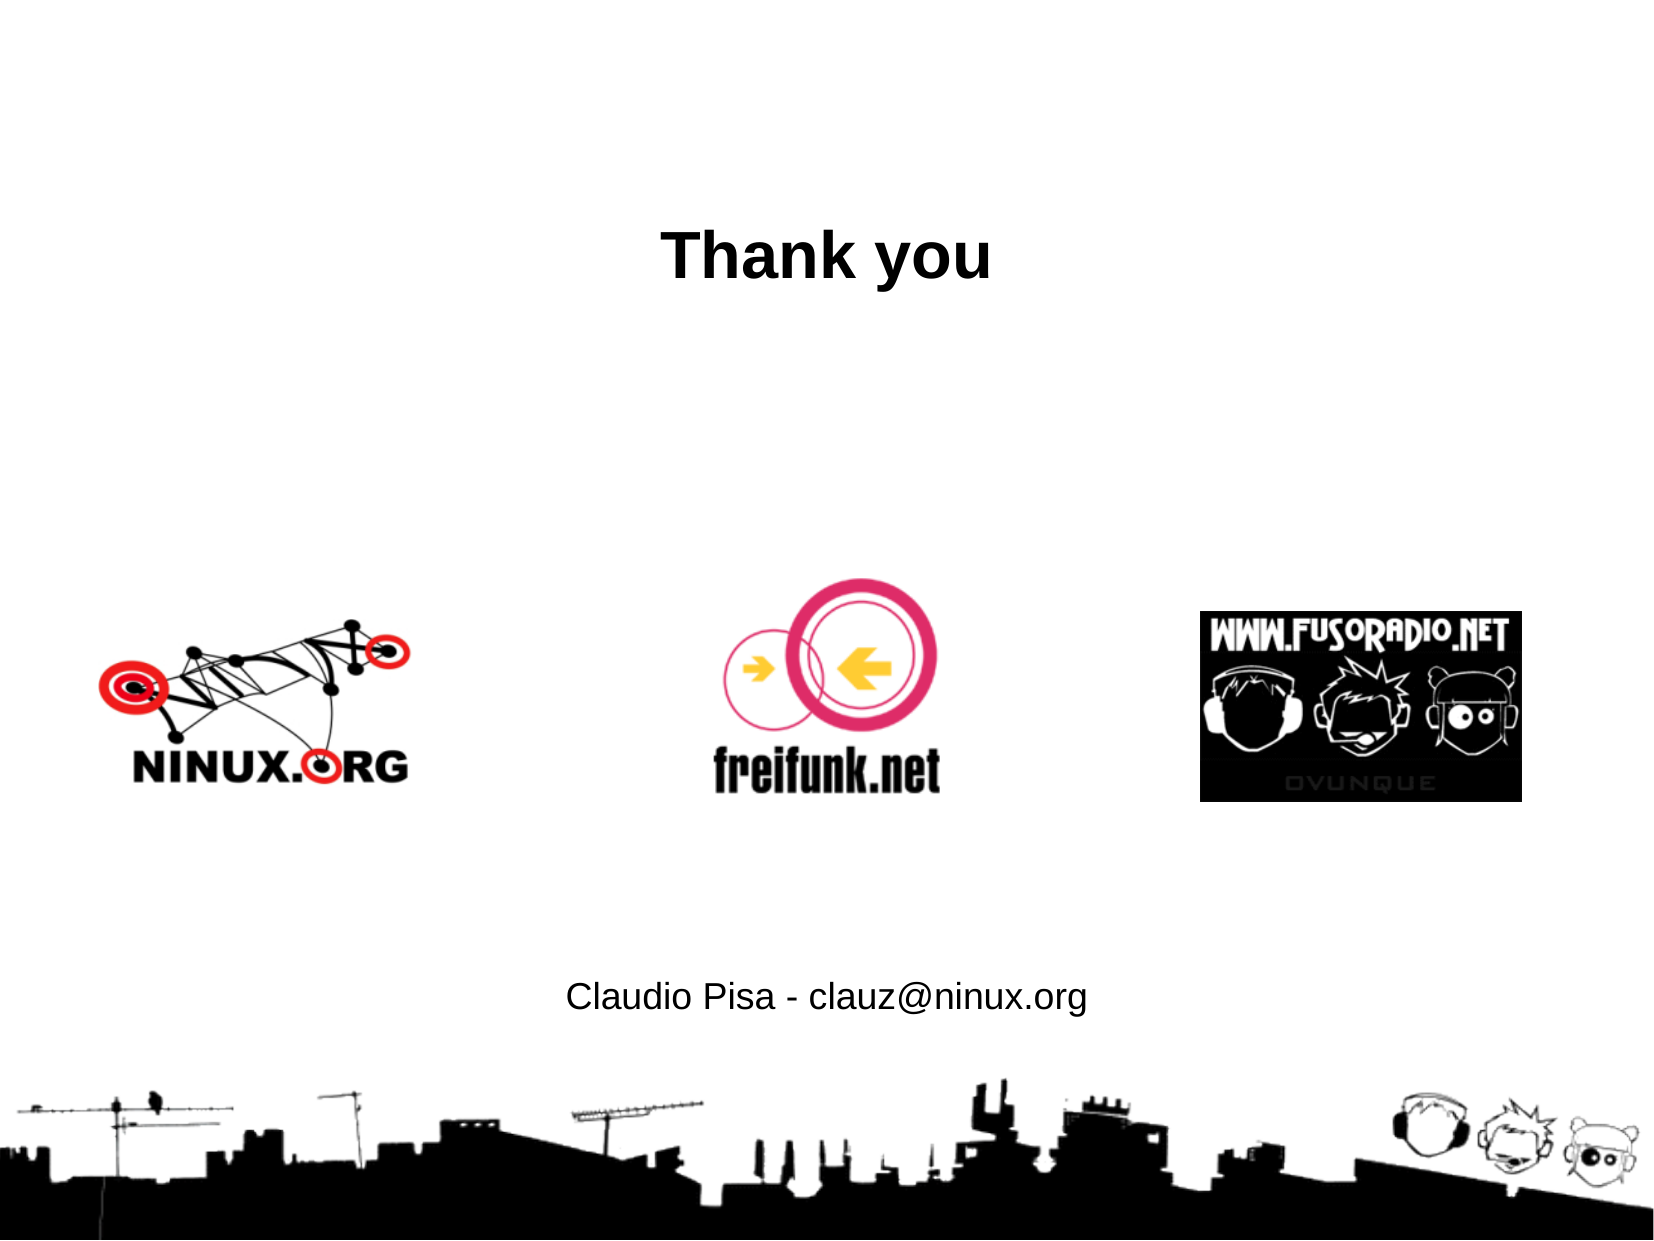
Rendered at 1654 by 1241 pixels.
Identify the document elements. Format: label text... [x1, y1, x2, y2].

picture [0, 1077, 1654, 1240]
picture [1200, 611, 1522, 802]
subtitle Thank you Claudio Pisa - clauz@ninux.org [82, 138, 1571, 1097]
picture [699, 562, 955, 810]
picture [98, 619, 413, 788]
